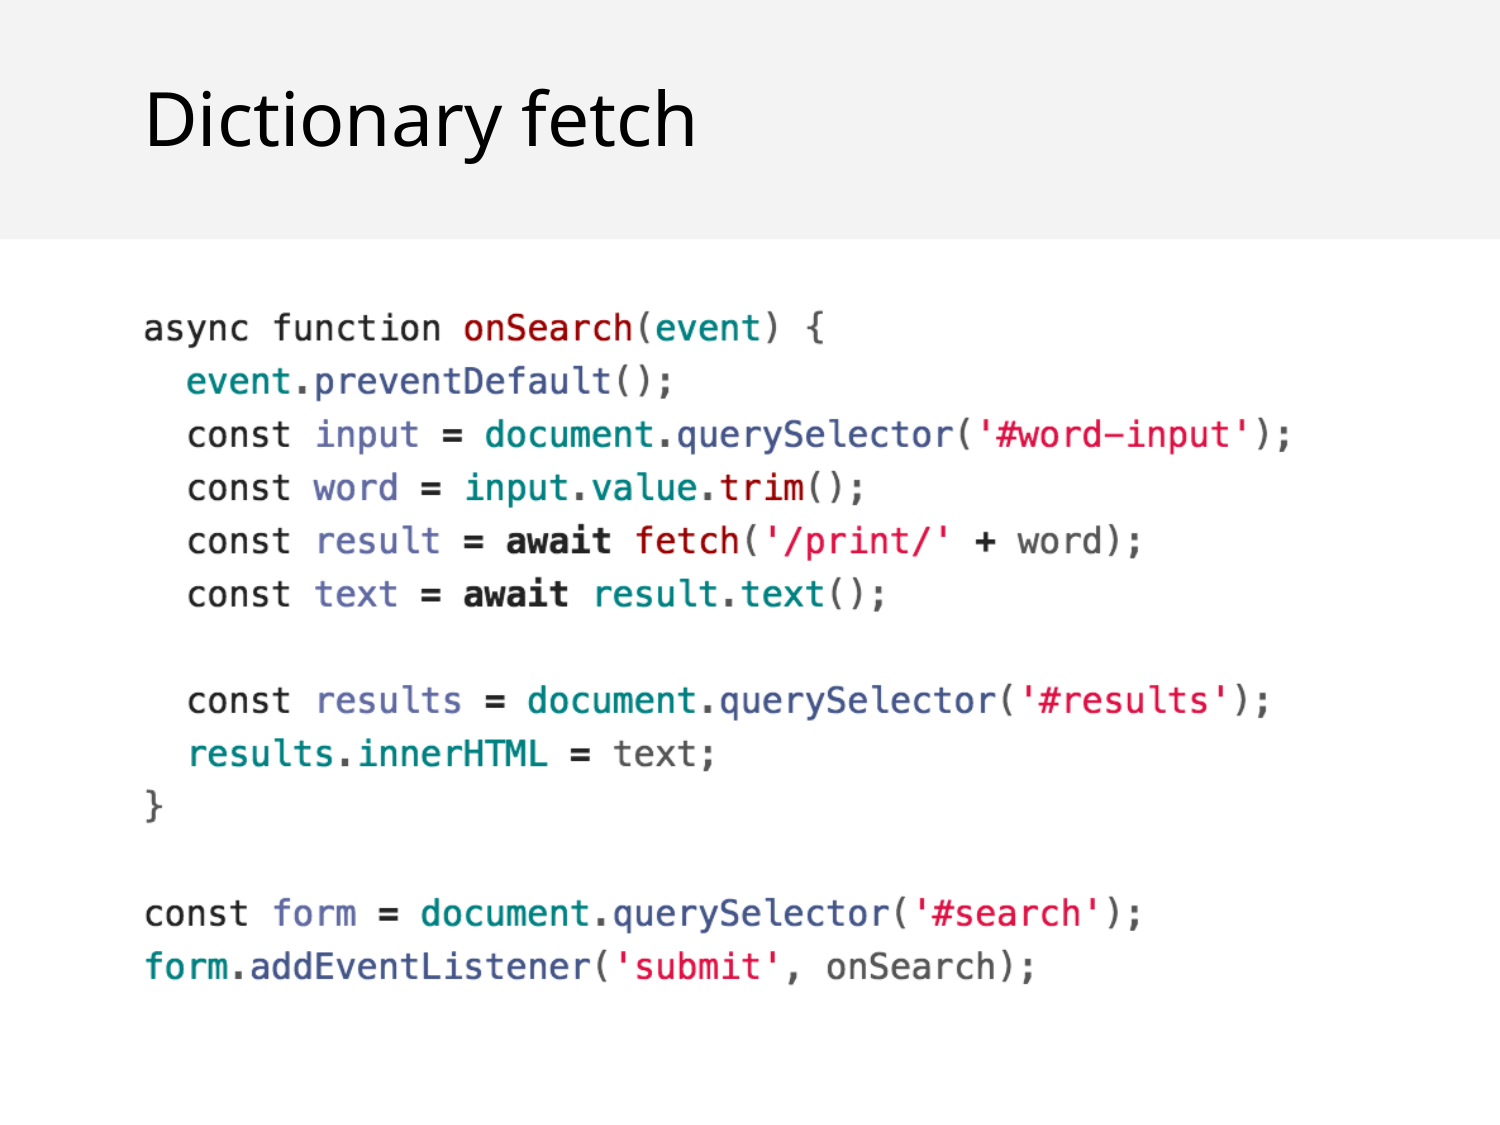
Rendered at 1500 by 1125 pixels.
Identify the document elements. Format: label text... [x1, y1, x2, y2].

picture [128, 295, 1333, 1007]
title Dictionary fetch [128, 56, 1372, 183]
